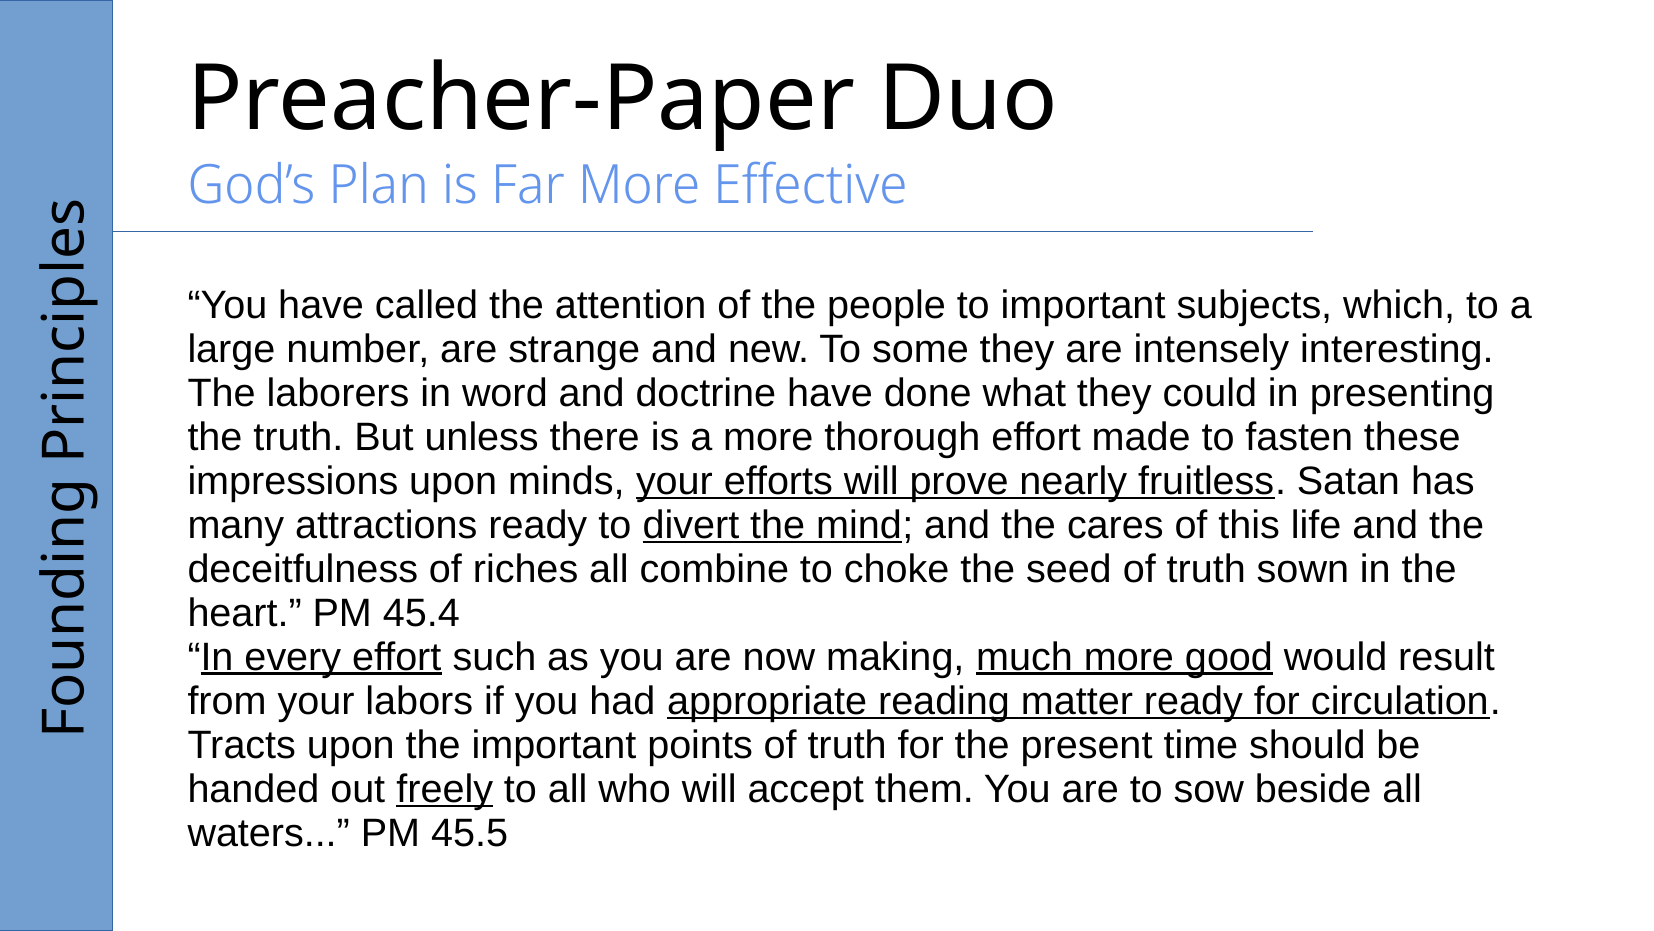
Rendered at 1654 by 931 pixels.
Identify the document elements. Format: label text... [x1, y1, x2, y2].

title Preacher-Paper Duo [187, 33, 1571, 125]
text_box Founding Principles [13, 37, 105, 901]
subtitle “You have called the attention of the people to important subjects, which, to a large number, are strange and new. To some they are intensely interesting. The laborers in word and doctrine have done what they could in presenting the truth. But unless there is a more thorough effort made to fasten these impressions upon minds, your efforts will prove nearly fruitless. Satan has many attractions ready to divert the mind; and the cares of this life and the deceitfulness of riches all combine to choke the seed of truth sown in the heart.” PM 45.4 “In every effort such as you are now making, much more good would result from your labors if you had appropriate reading matter ready for circulation. Tracts upon the important points of truth for the present time should be handed out freely to all who will accept them. You are to sow beside all waters...” PM 45.5 [187, 282, 1538, 887]
title God’s Plan is Far More Effective [187, 125, 1571, 239]
text_box [0, 0, 113, 931]
